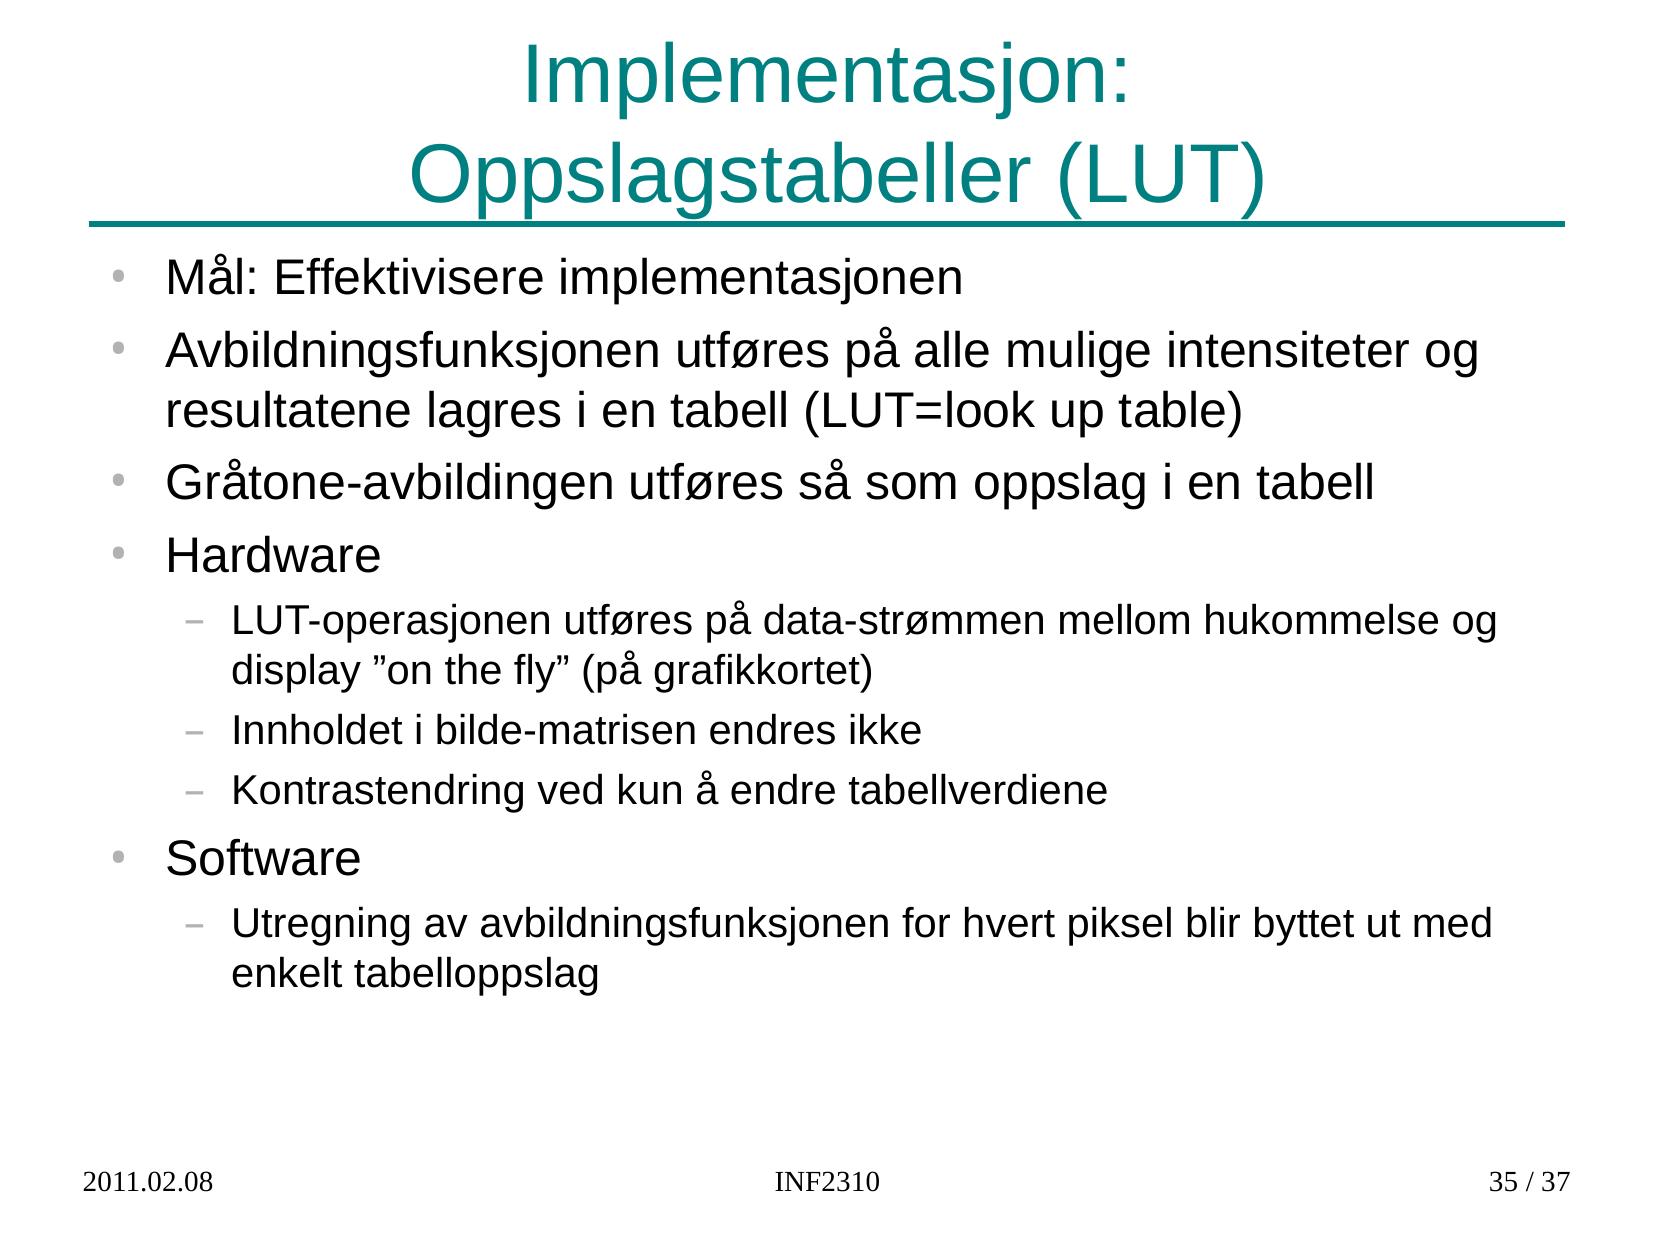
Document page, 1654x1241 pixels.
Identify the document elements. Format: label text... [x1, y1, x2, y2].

title Implementasjon: Oppslagstabeller (LUT) [61, 0, 1617, 238]
list Mål: Effektivisere implementasjonen Avbildningsfunksjonen utføres på alle mulige intensiteter og resultatene lagres i en tabell (LUT=look up table) Gråtone-avbildingen utføres så som oppslag i en tabell Hardware LUT-operasjonen utføres på data-strømmen mellom hukommelse og display ”on the fly” (på grafikkortet) Innholdet i bilde-matrisen endres ikke Kontrastendring ved kun å endre tabellverdiene Software Utregning av avbildningsfunksjonen for hvert piksel blir byttet ut med enkelt tabelloppslag [94, 236, 1584, 1010]
